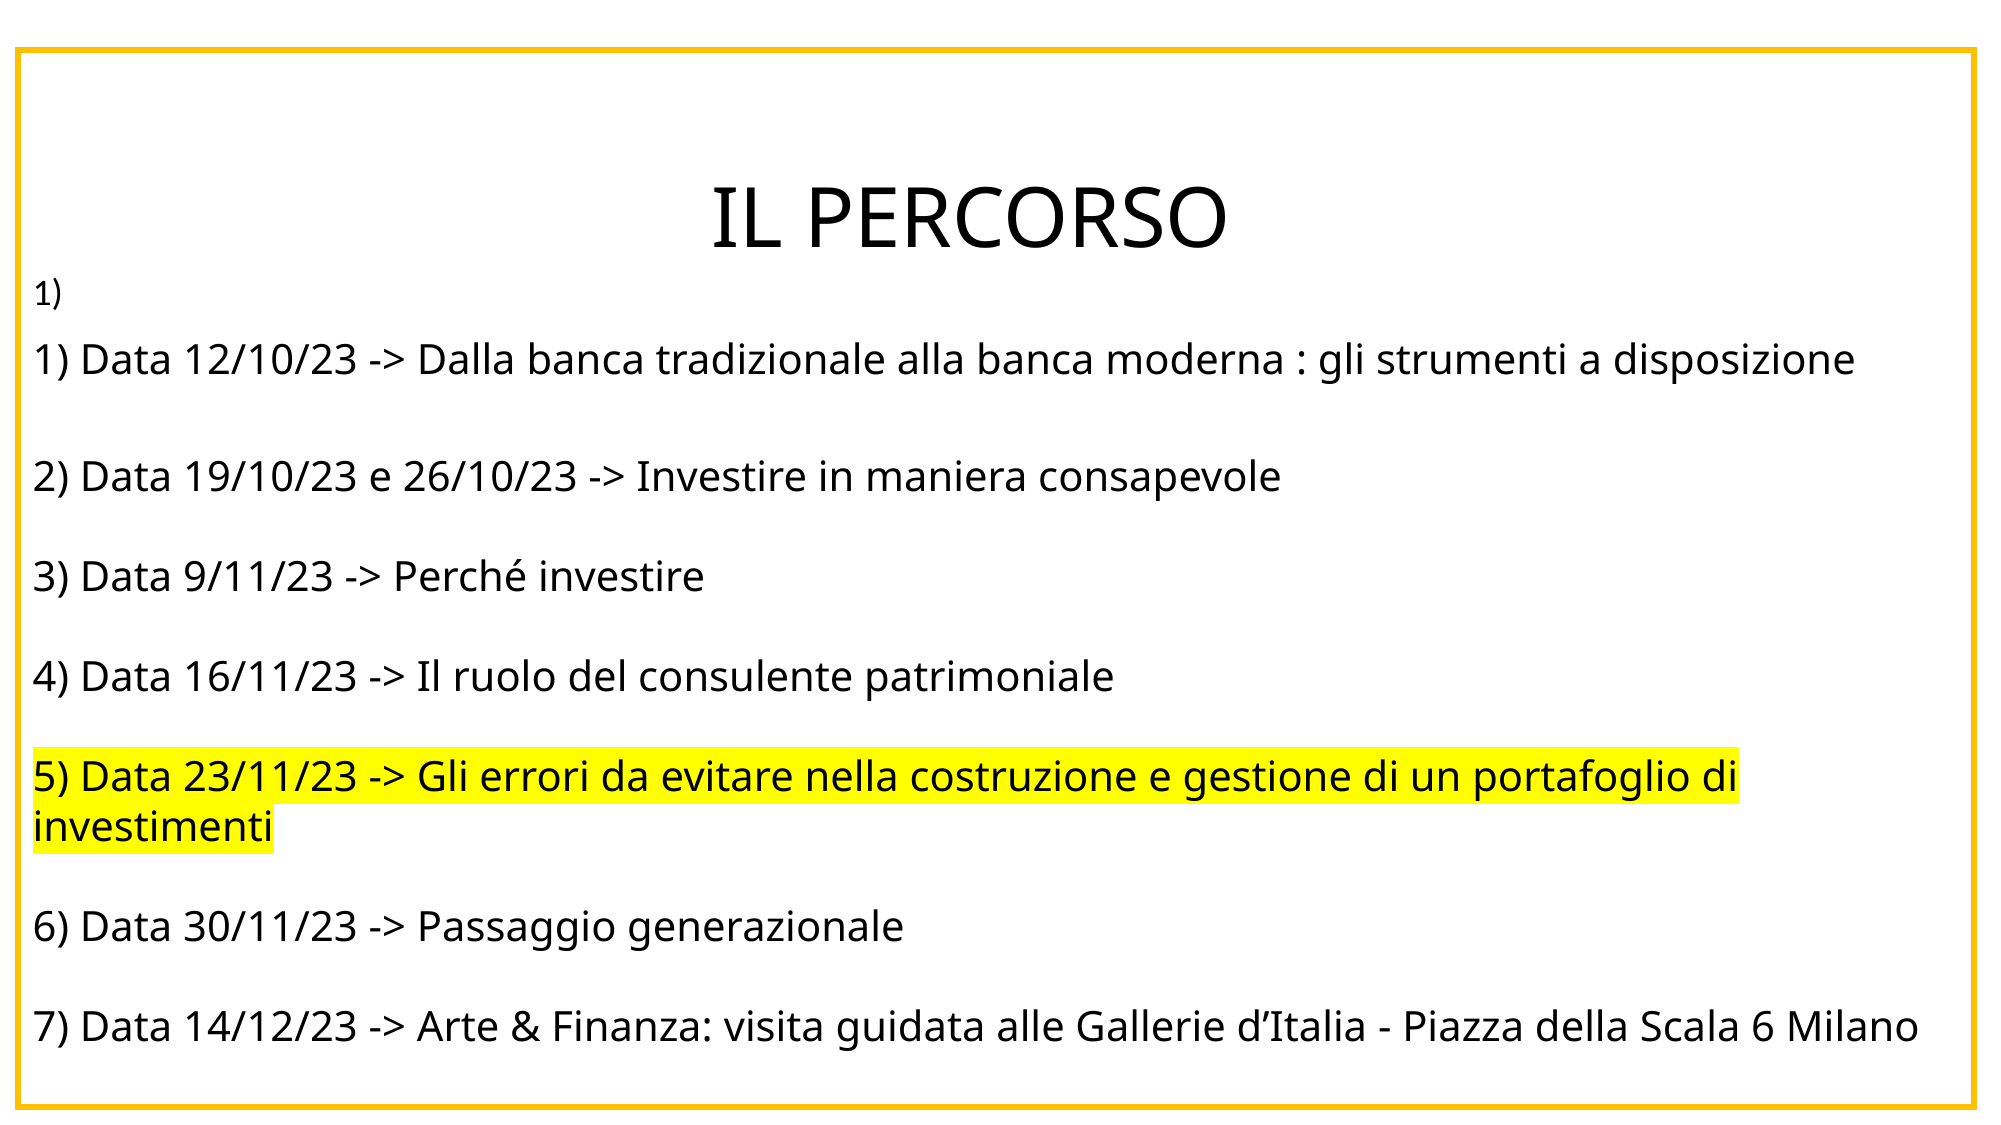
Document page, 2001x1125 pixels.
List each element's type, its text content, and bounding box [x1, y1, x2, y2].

text_box IL PERCORSO 1) Data 12/10/23 -> Dalla banca tradizionale alla banca moderna : gli strumenti a disposizione 2) Data 19/10/23 e 26/10/23 -> Investire in maniera consapevole 3) Data 9/11/23 -> Perché investire 4) Data 16/11/23 -> Il ruolo del consulente patrimoniale 5) Data 23/11/23 -> Gli errori da evitare nella costruzione e gestione di un portafoglio di investimenti 6) Data 30/11/23 -> Passaggio generazionale 7) Data 14/12/23 -> Arte & Finanza: visita guidata alle Gallerie d’Italia - Piazza della Scala 6 Milano [17, 50, 1974, 1074]
